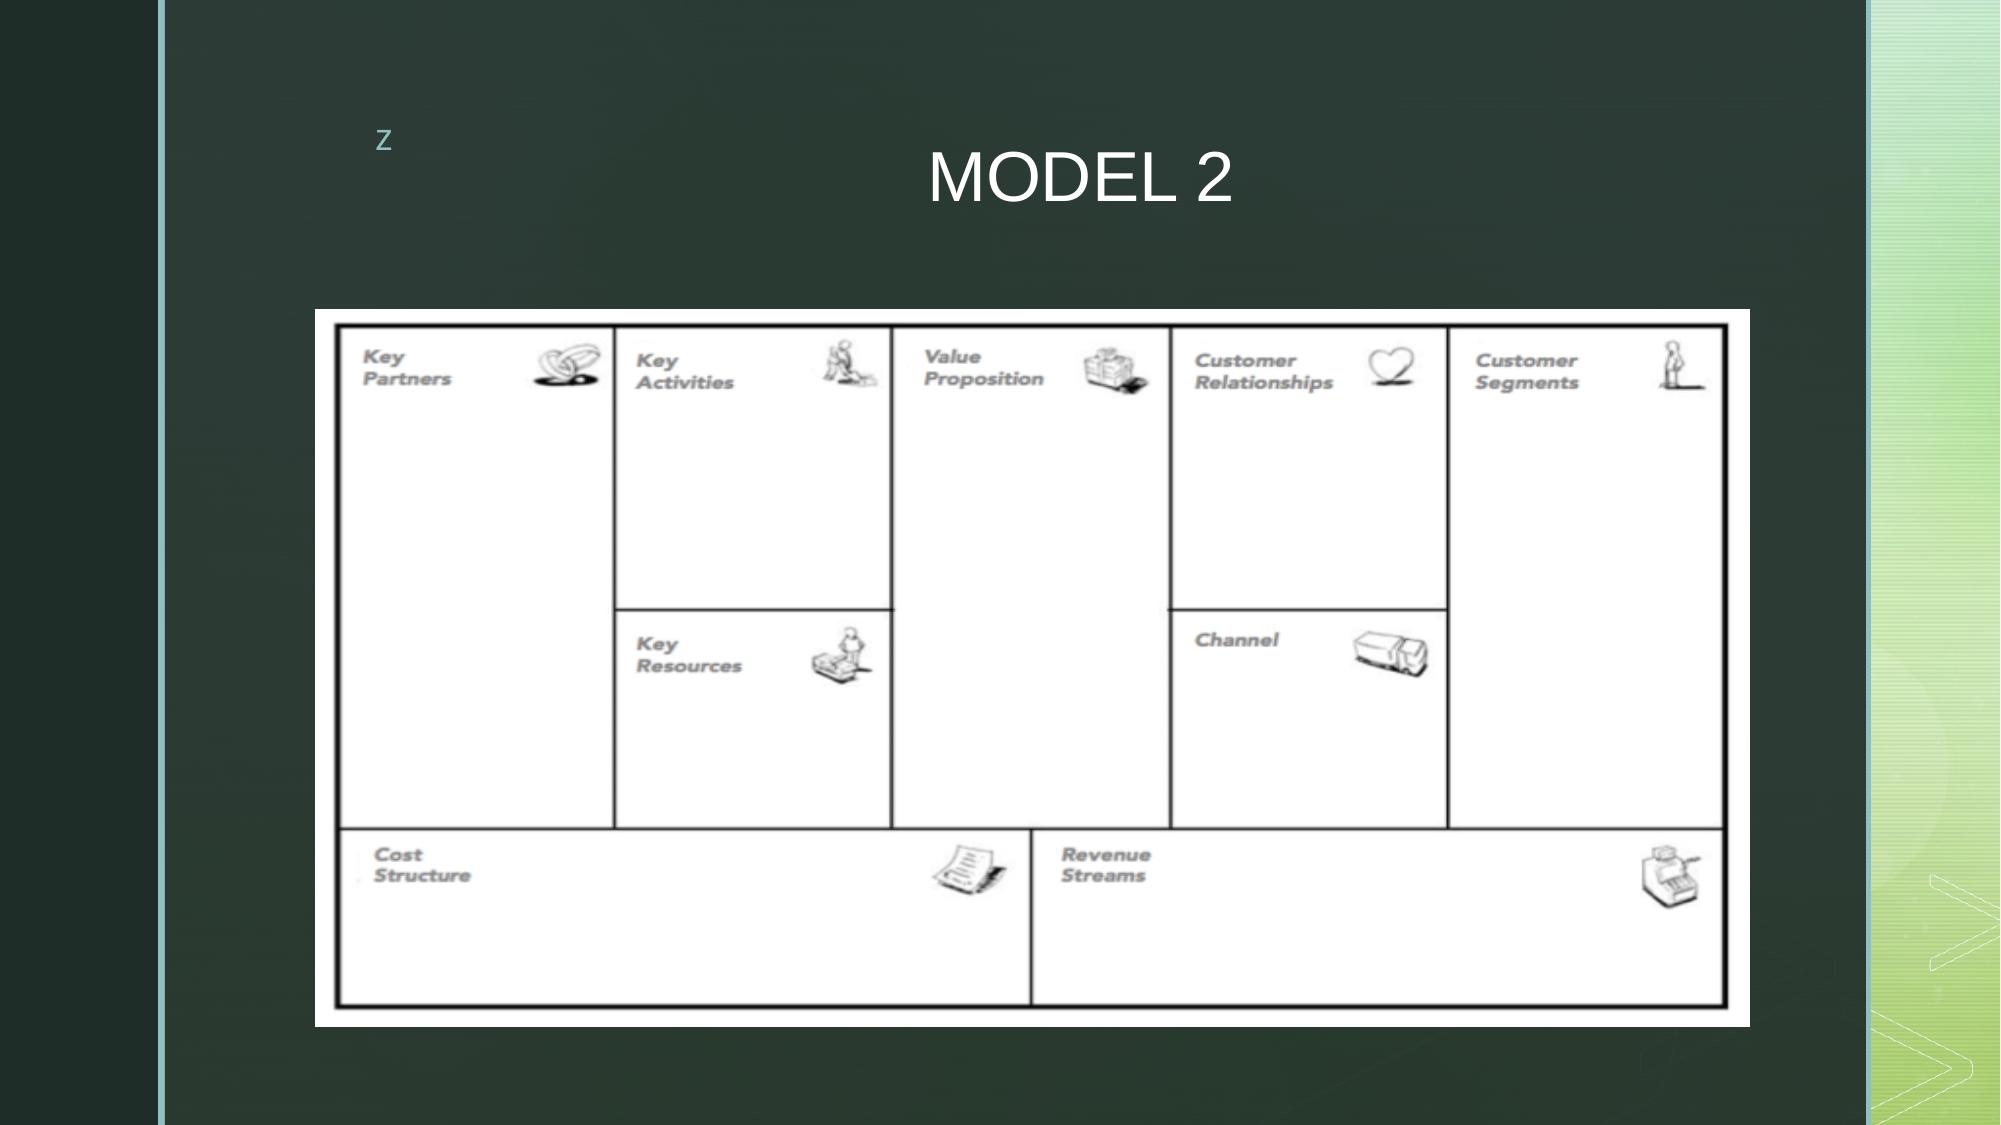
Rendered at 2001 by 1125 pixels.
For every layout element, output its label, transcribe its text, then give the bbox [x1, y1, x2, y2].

picture [315, 309, 1750, 1027]
title MODEL 2 [428, 132, 1734, 309]
